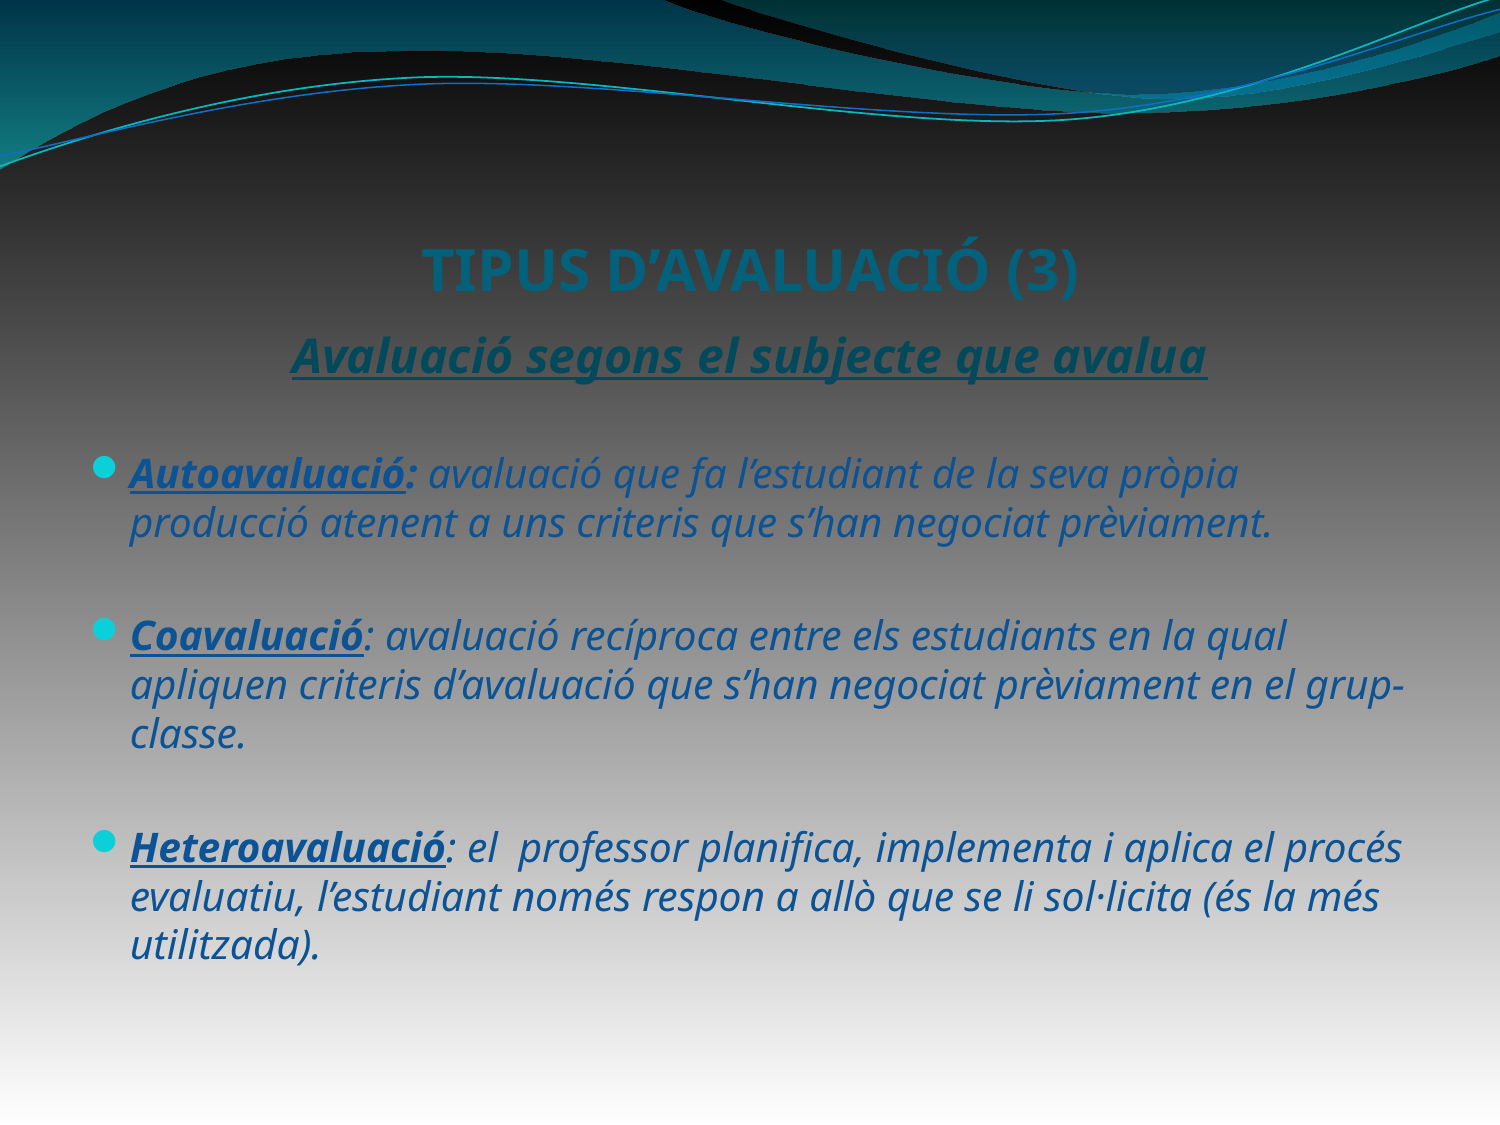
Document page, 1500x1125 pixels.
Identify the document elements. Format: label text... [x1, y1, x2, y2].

title TIPUS D’AVALUACIÓ (3) [75, 115, 1425, 303]
list Avaluació segons el subjecte que avalua Autoavaluació: avaluació que fa l’estudiant de la seva pròpia producció atenent a uns criteris que s’han negociat prèviament. Coavaluació: avaluació recíproca entre els estudiants en la qual apliquen criteris d’avaluació que s’han negociat prèviament en el grup-classe. Heteroavaluació: el professor planifica, implementa i aplica el procés evaluatiu, l’estudiant només respon a allò que se li sol·licita (és la més utilitzada). [75, 317, 1425, 1038]
